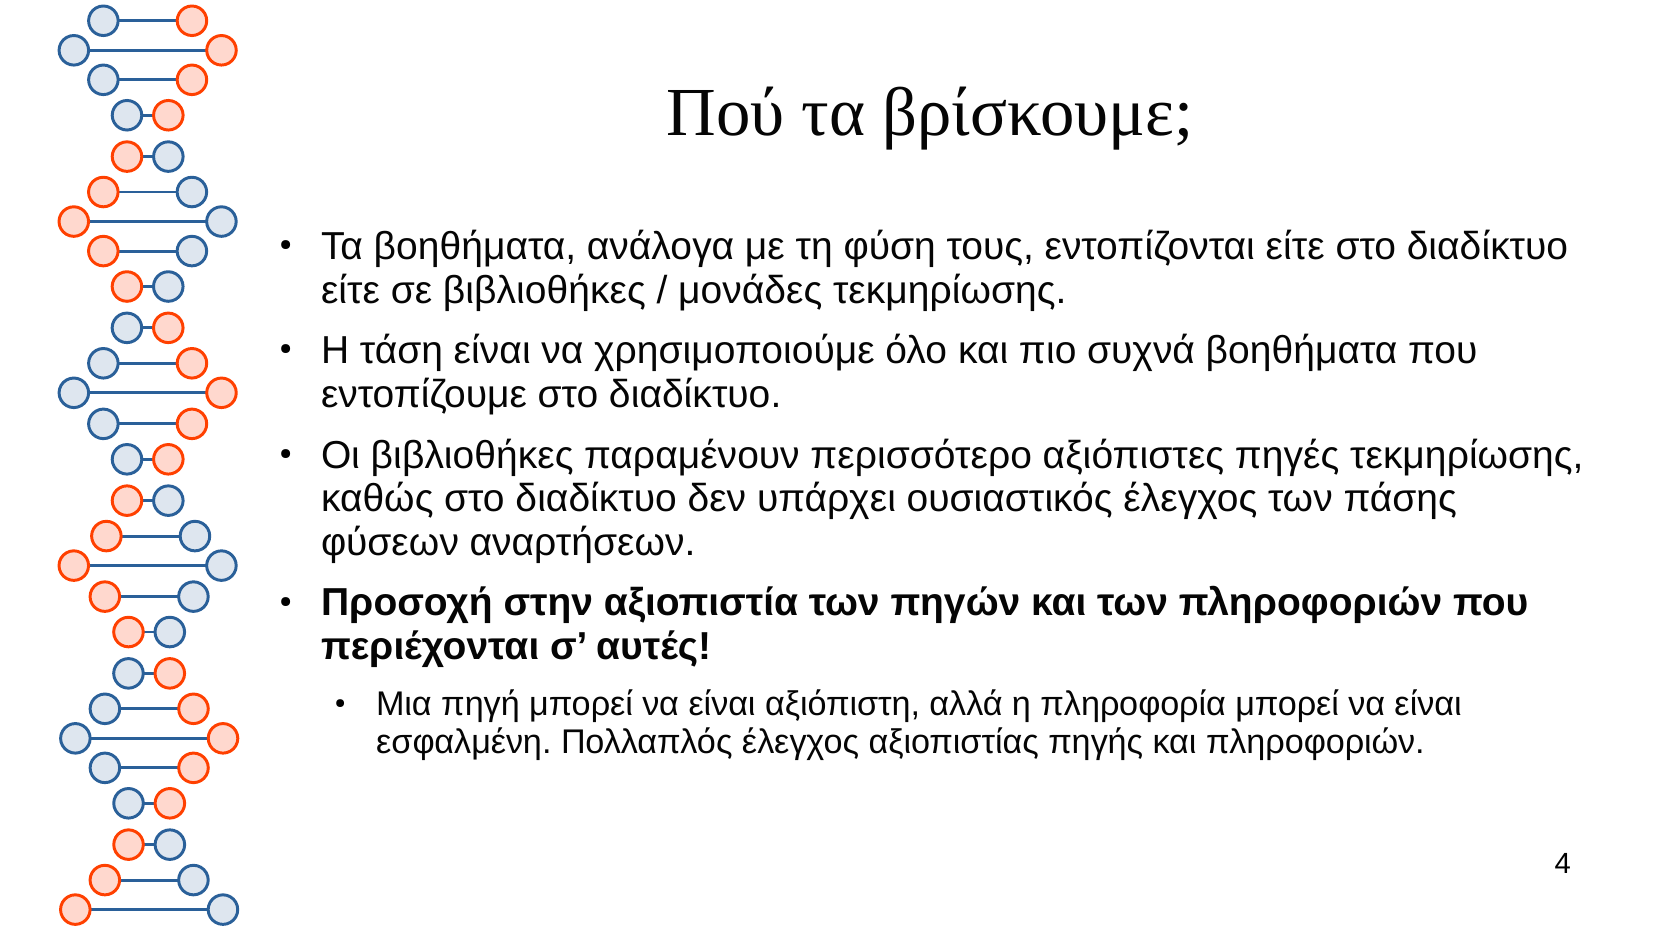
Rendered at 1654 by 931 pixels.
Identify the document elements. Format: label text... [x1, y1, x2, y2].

title Πού τα βρίσκουμε; [265, 35, 1595, 189]
list Τα βοηθήματα, ανάλογα με τη φύση τους, εντοπίζονται είτε στο διαδίκτυο είτε σε βιβλιοθήκες / μονάδες τεκμηρίωσης. Η τάση είναι να χρησιμοποιούμε όλο και πιο συχνά βοηθήματα που εντοπίζουμε στο διαδίκτυο. Οι βιβλιοθήκες παραμένουν περισσότερο αξιόπιστες πηγές τεκμηρίωσης, καθώς στο διαδίκτυο δεν υπάρχει ουσιαστικός έλεγχος των πάσης φύσεων αναρτήσεων. Προσοχή στην αξιοπιστία των πηγών και των πληροφοριών που περιέχονται σ’ αυτές! Μια πηγή μπορεί να είναι αξιόπιστη, αλλά η πληροφορία μπορεί να είναι εσφαλμένη. Πολλαπλός έλεγχος αξιοπιστίας πηγής και πληροφοριών. [265, 224, 1595, 764]
